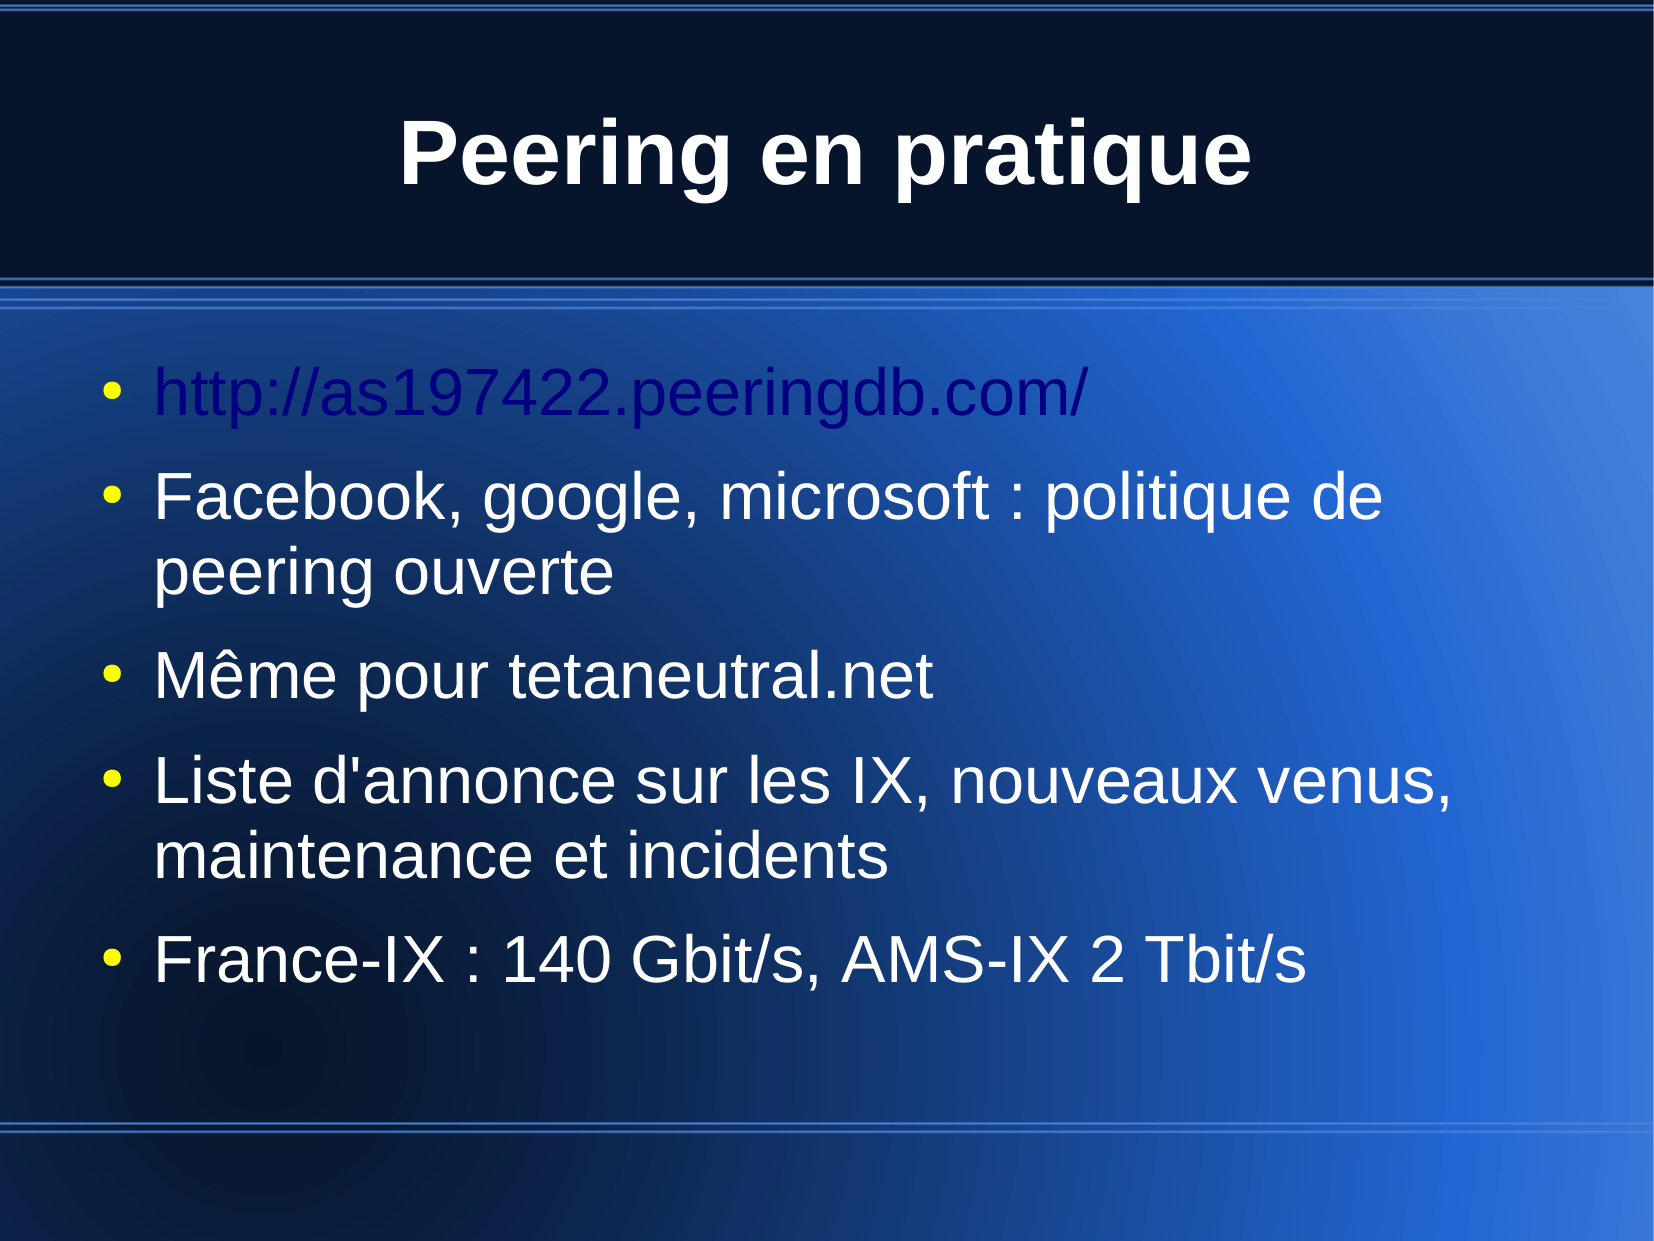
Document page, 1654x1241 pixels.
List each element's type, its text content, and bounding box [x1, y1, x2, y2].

title Peering en pratique [82, 56, 1571, 250]
list http://as197422.peeringdb.com/ Facebook, google, microsoft : politique de peering ouverte Même pour tetaneutral.net Liste d'annonce sur les IX, nouveaux venus, maintenance et incidents France-IX : 140 Gbit/s, AMS-IX 2 Tbit/s [82, 355, 1571, 1159]
picture [0, 0, 1654, 1241]
